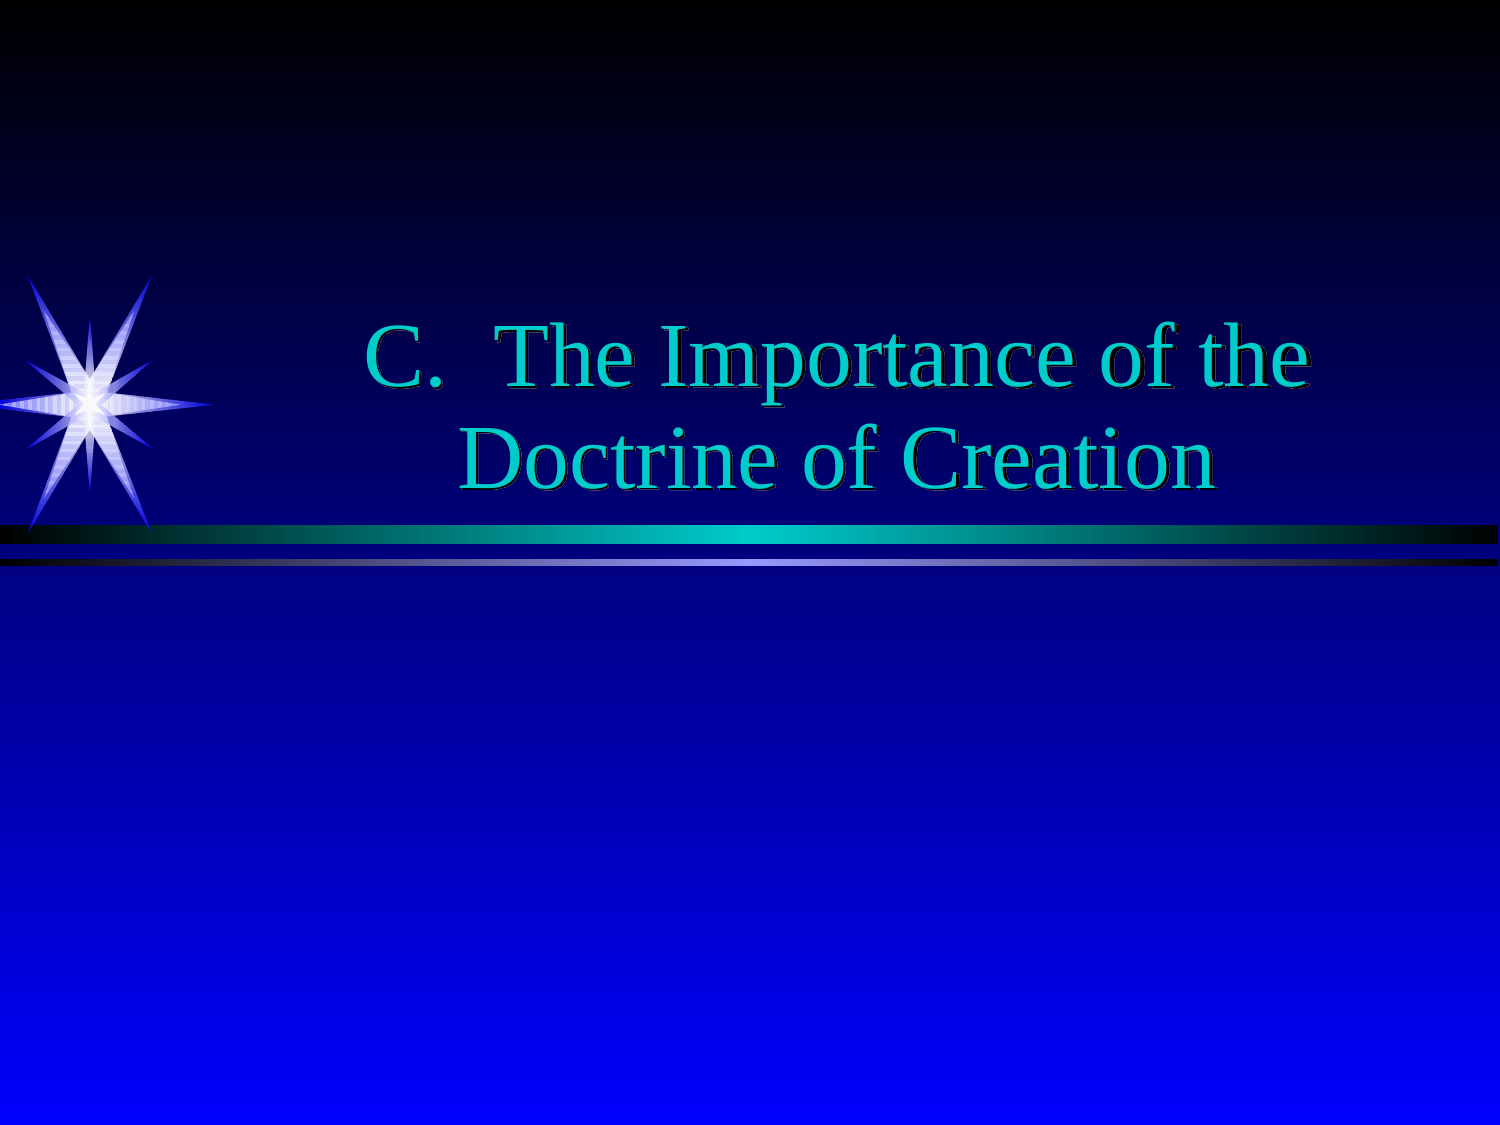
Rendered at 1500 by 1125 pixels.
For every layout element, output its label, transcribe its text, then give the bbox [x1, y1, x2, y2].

title C. The Importance of the Doctrine of Creation [200, 297, 1476, 516]
